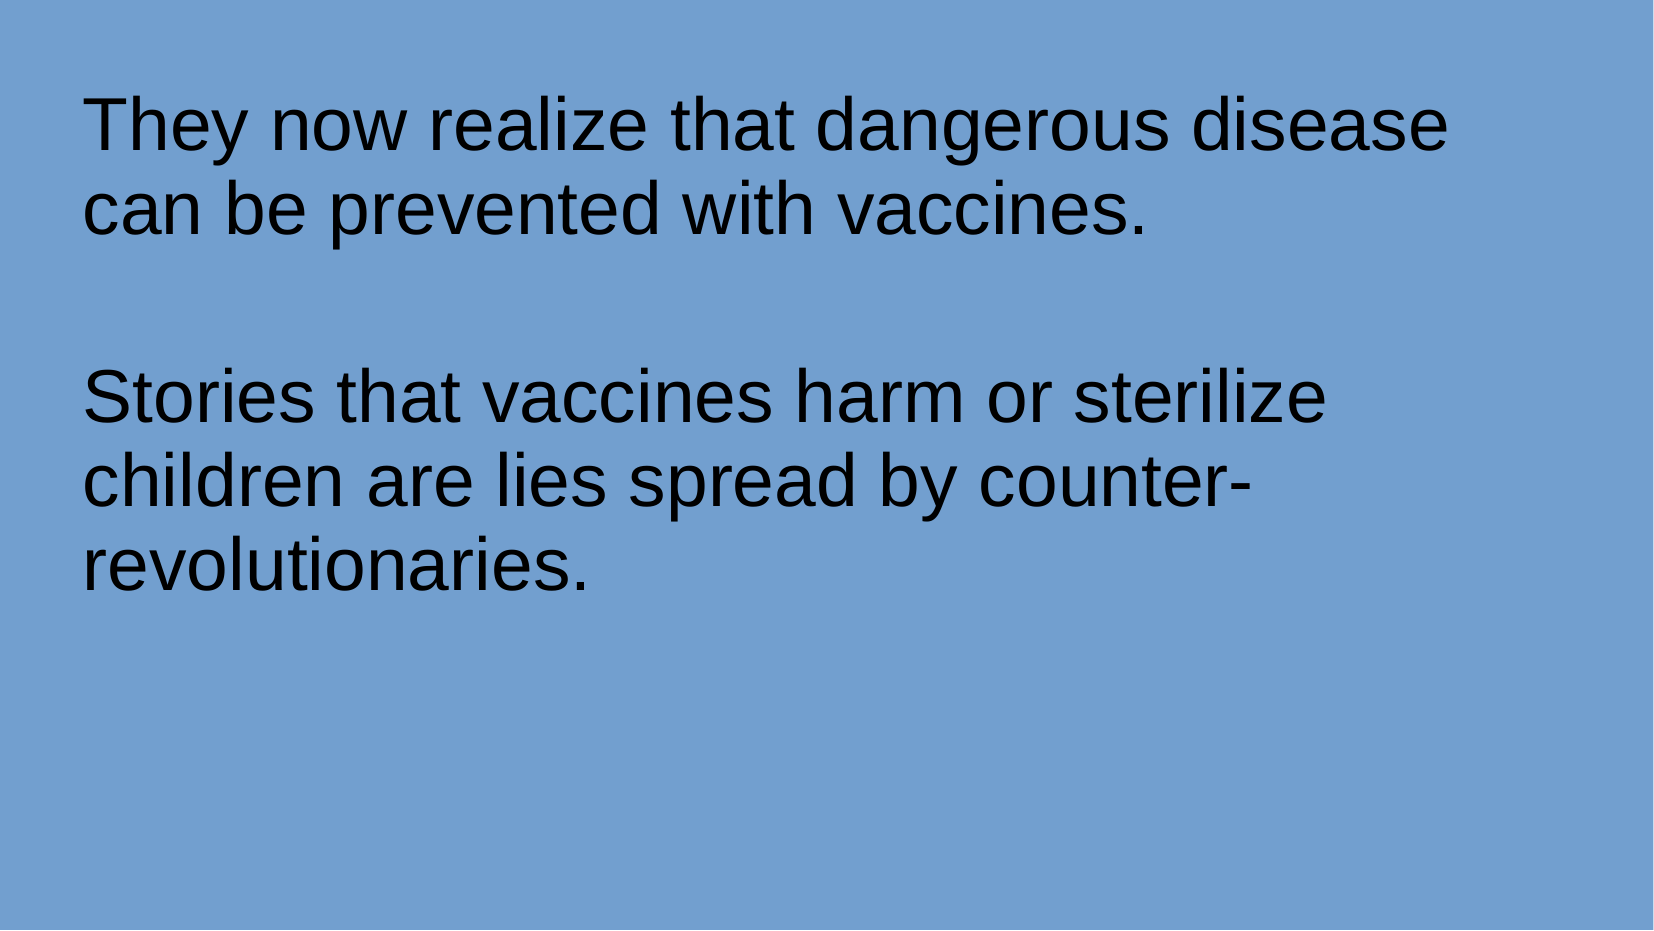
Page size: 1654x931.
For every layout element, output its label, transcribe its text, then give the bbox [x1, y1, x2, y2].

list They now realize that dangerous disease can be prevented with vaccines. Stories that vaccines harm or sterilize children are lies spread by counter-revolutionaries. [82, 82, 1571, 886]
